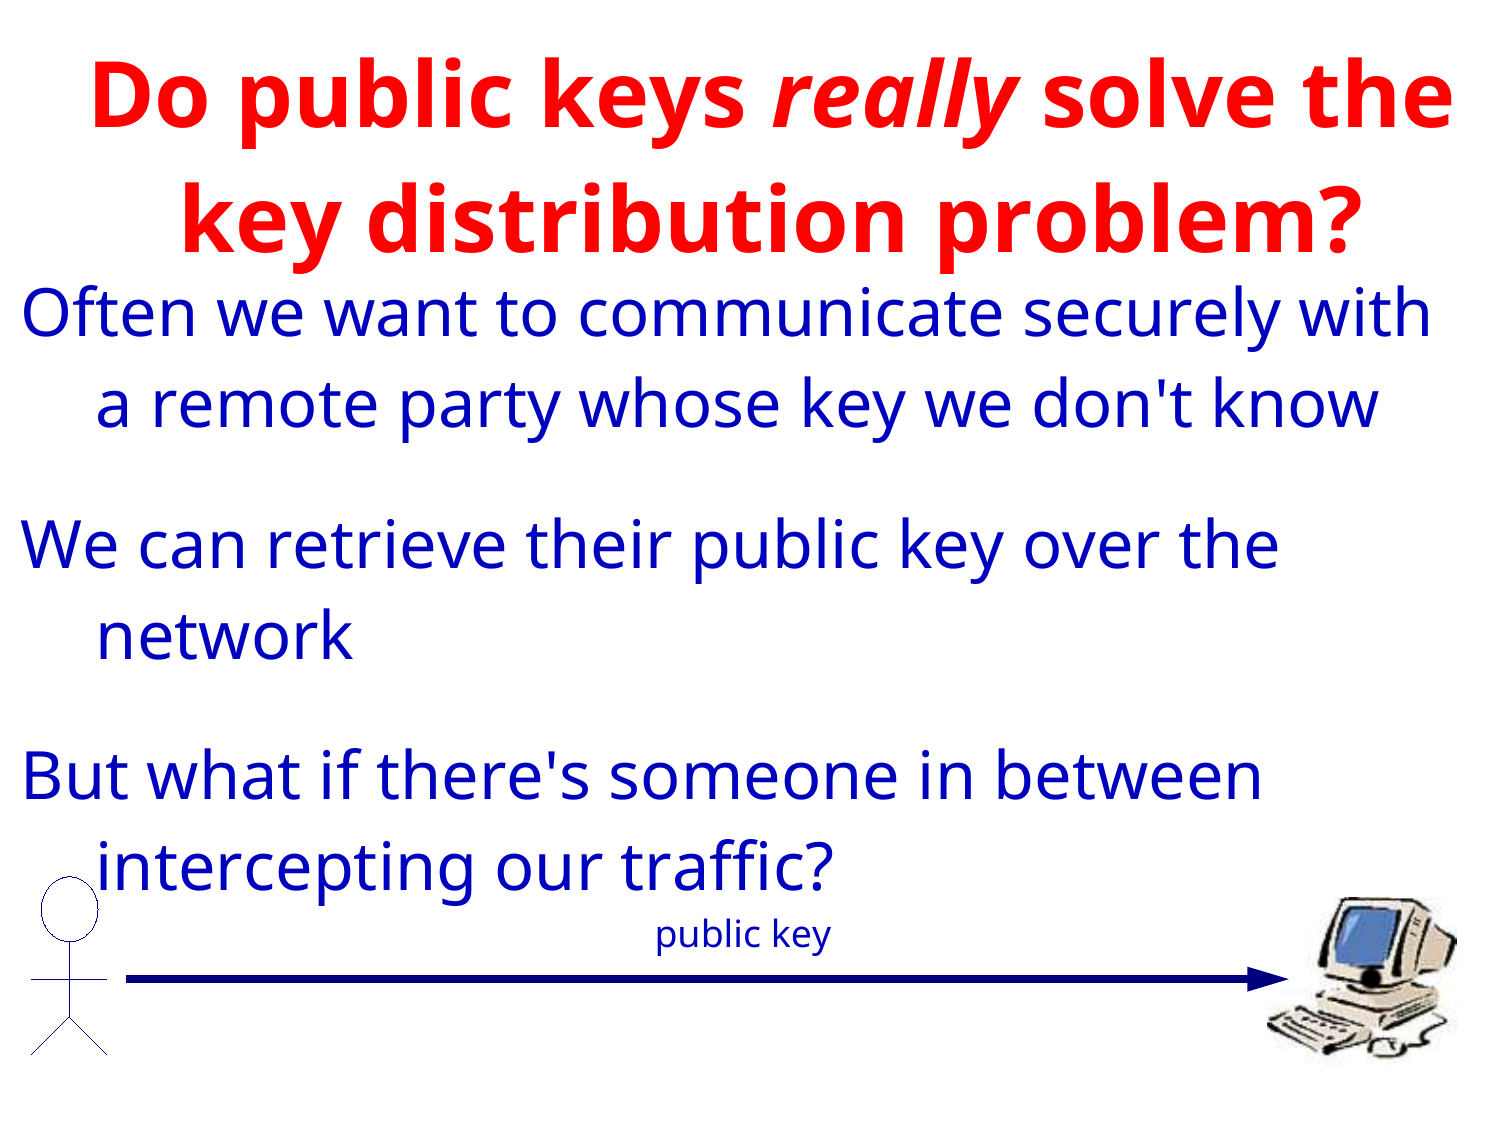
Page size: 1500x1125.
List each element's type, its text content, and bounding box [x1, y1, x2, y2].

picture [1267, 897, 1457, 1065]
text_box public key [654, 907, 832, 959]
list Often we want to communicate securely with a remote party whose key we don't know We can retrieve their public key over the network But what if there's someone in between intercepting our traffic? [20, 265, 1463, 863]
title Do public keys really solve the key distribution problem? [47, 29, 1496, 255]
